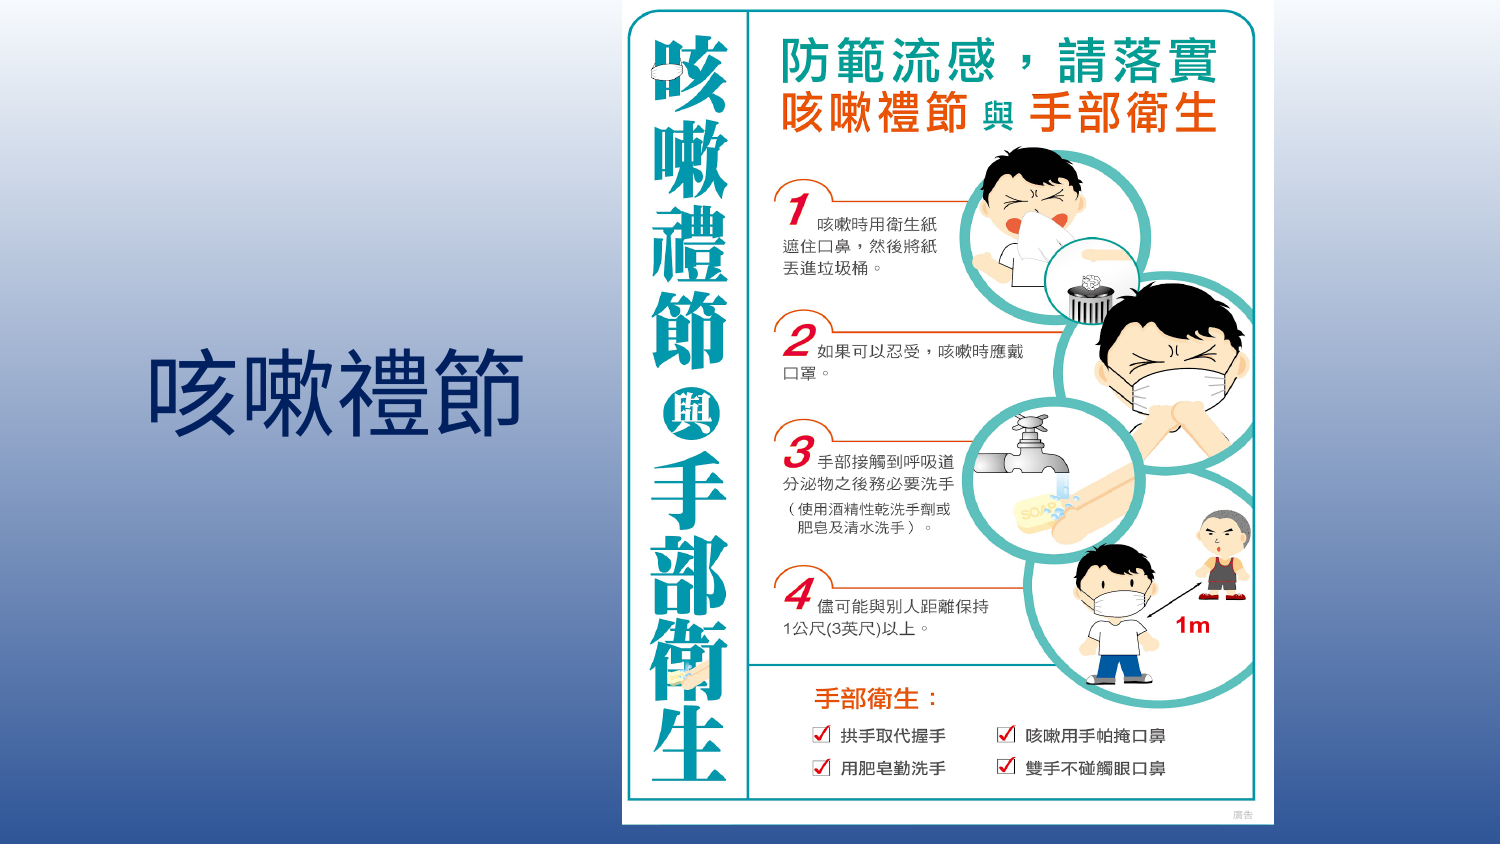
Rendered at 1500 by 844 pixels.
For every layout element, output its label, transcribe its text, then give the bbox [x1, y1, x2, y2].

picture [622, 0, 1274, 826]
title 咳嗽禮節 [129, 341, 591, 466]
